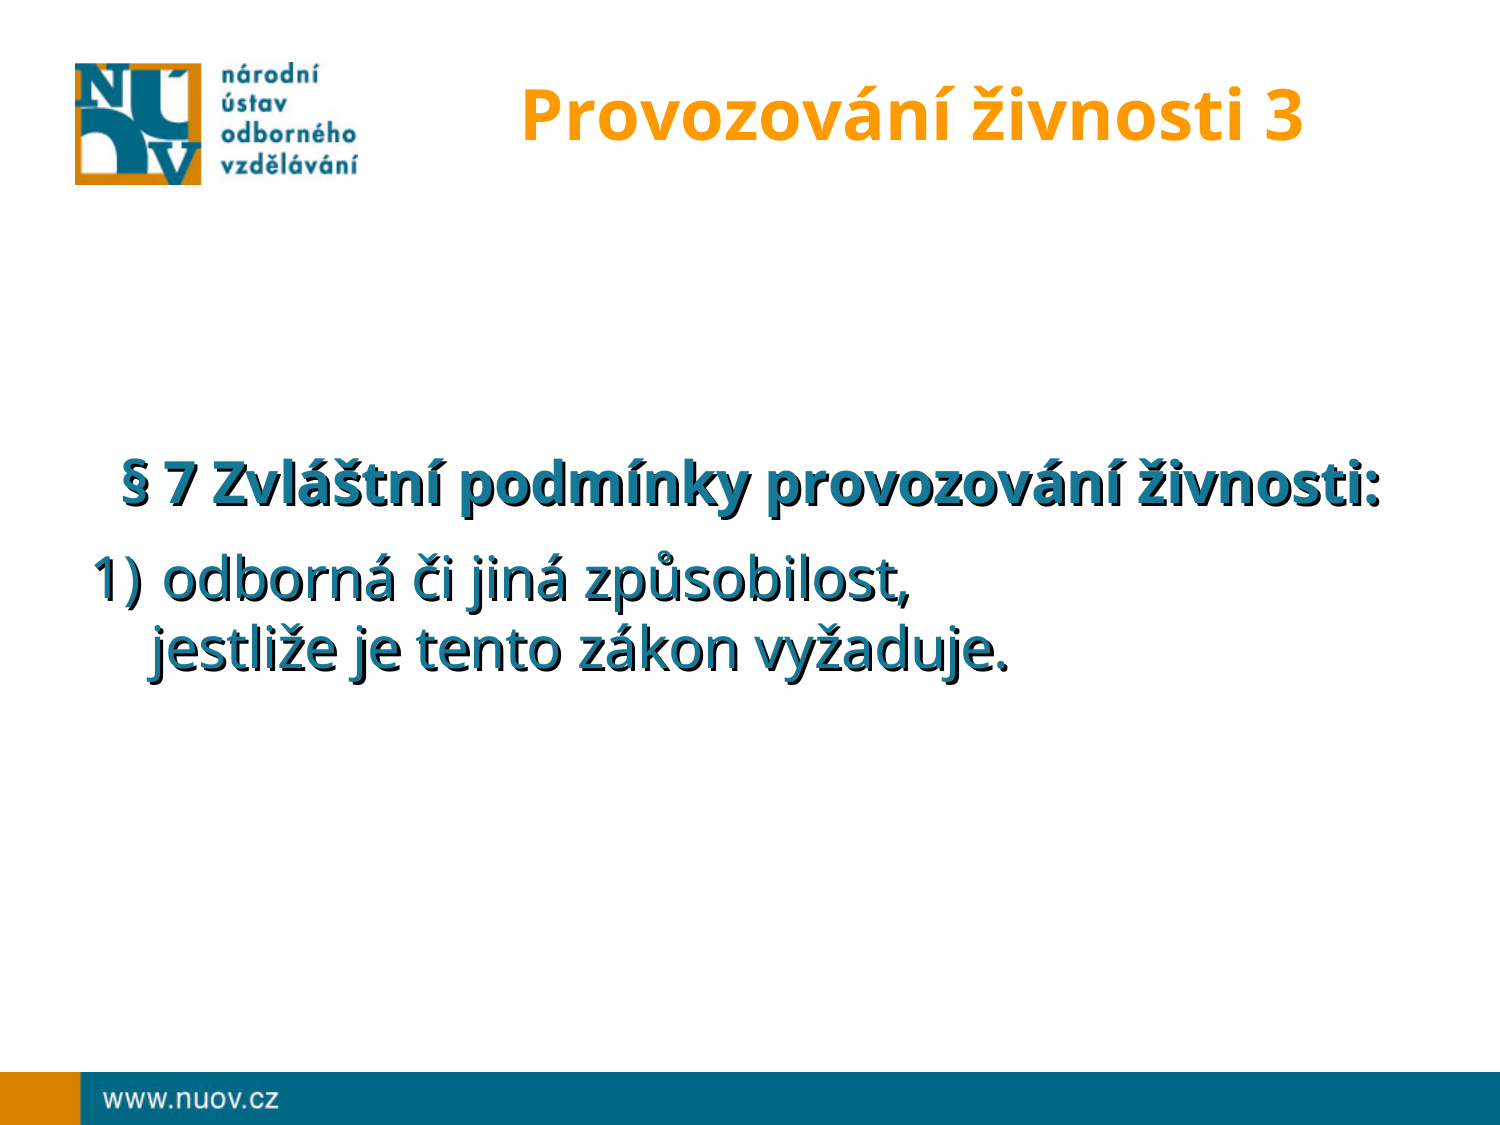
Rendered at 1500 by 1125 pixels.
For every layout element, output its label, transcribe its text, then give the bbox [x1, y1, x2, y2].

text_box [0, 1072, 1500, 1125]
title Provozování živnosti 3 [399, 37, 1425, 188]
text_box § 7 Zvláštní podmínky provozování živnosti: odborná či jiná způsobilost, jestliže je tento zákon vyžaduje. [75, 437, 1426, 688]
text_box [75, 62, 358, 185]
